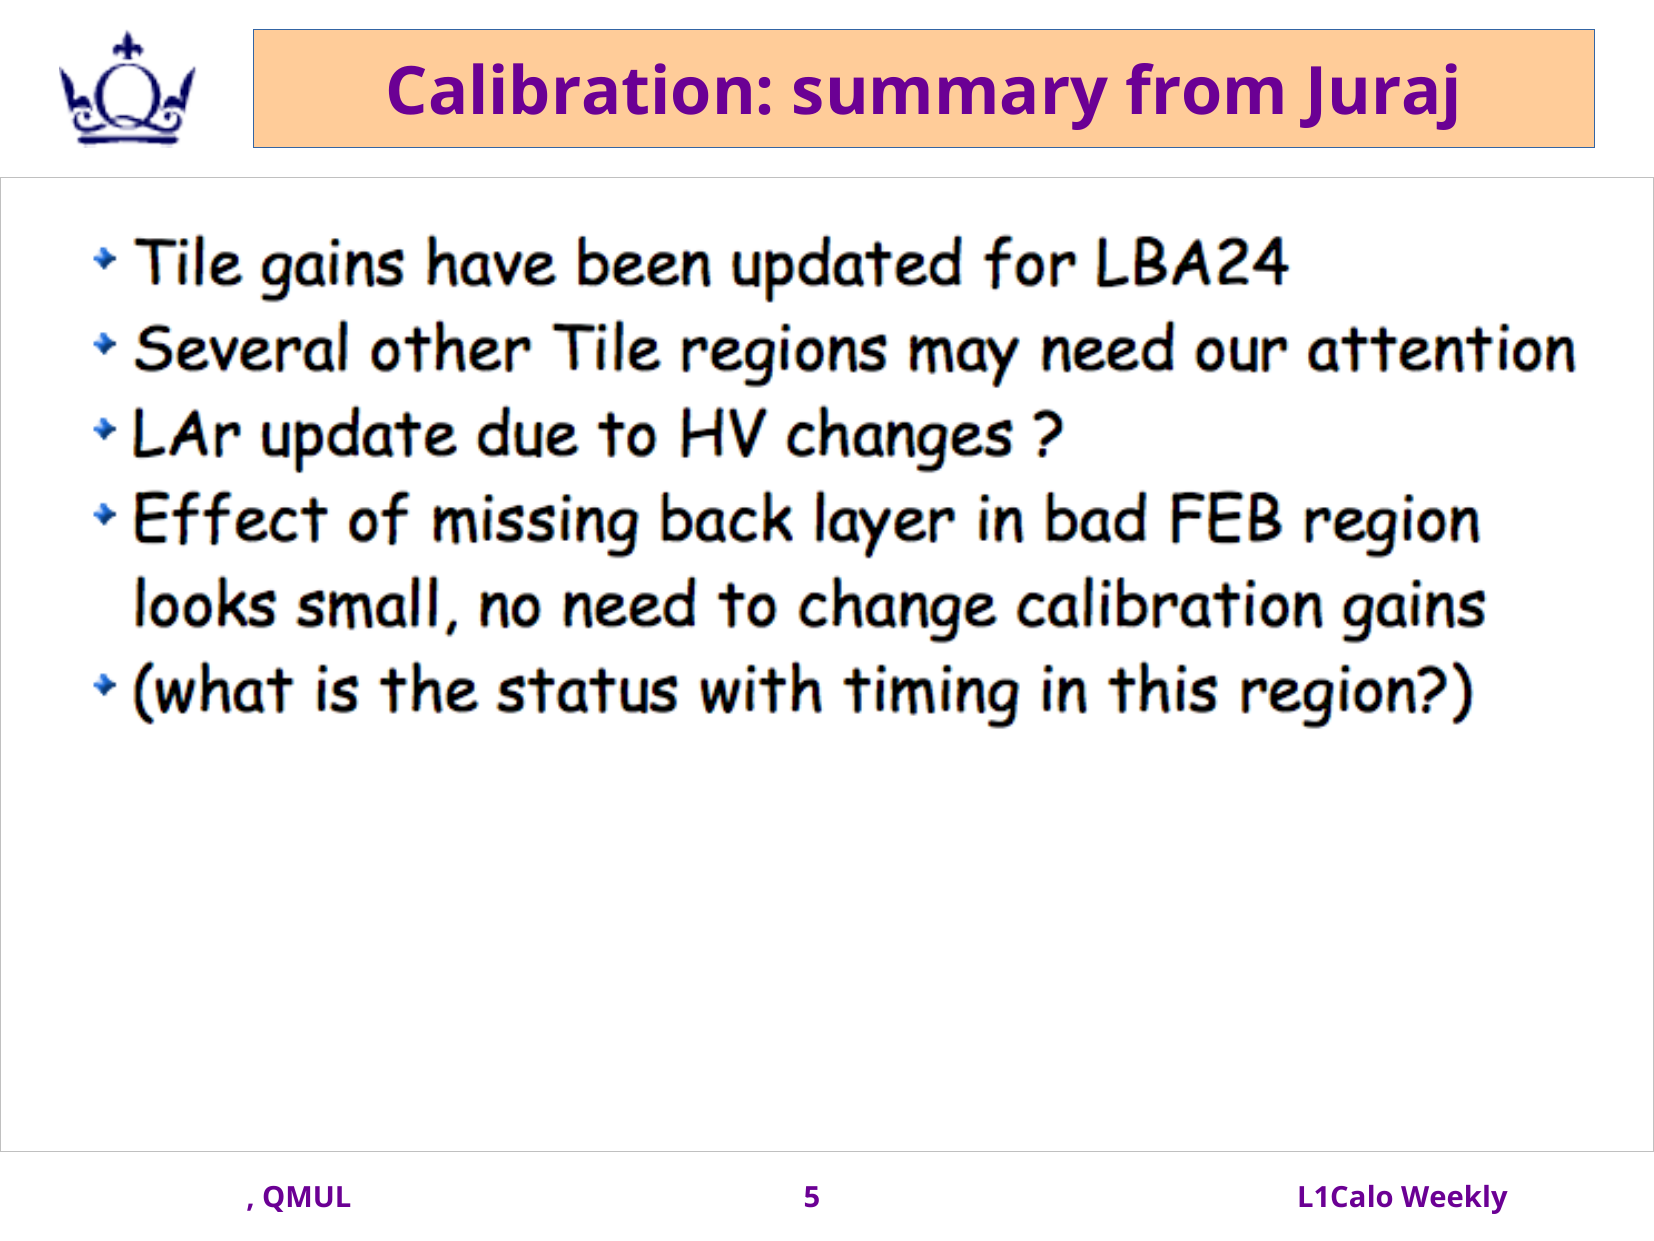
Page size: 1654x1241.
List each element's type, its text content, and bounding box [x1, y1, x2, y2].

picture [59, 29, 200, 148]
title Calibration: summary from Juraj [253, 29, 1595, 148]
picture [52, 213, 1623, 834]
